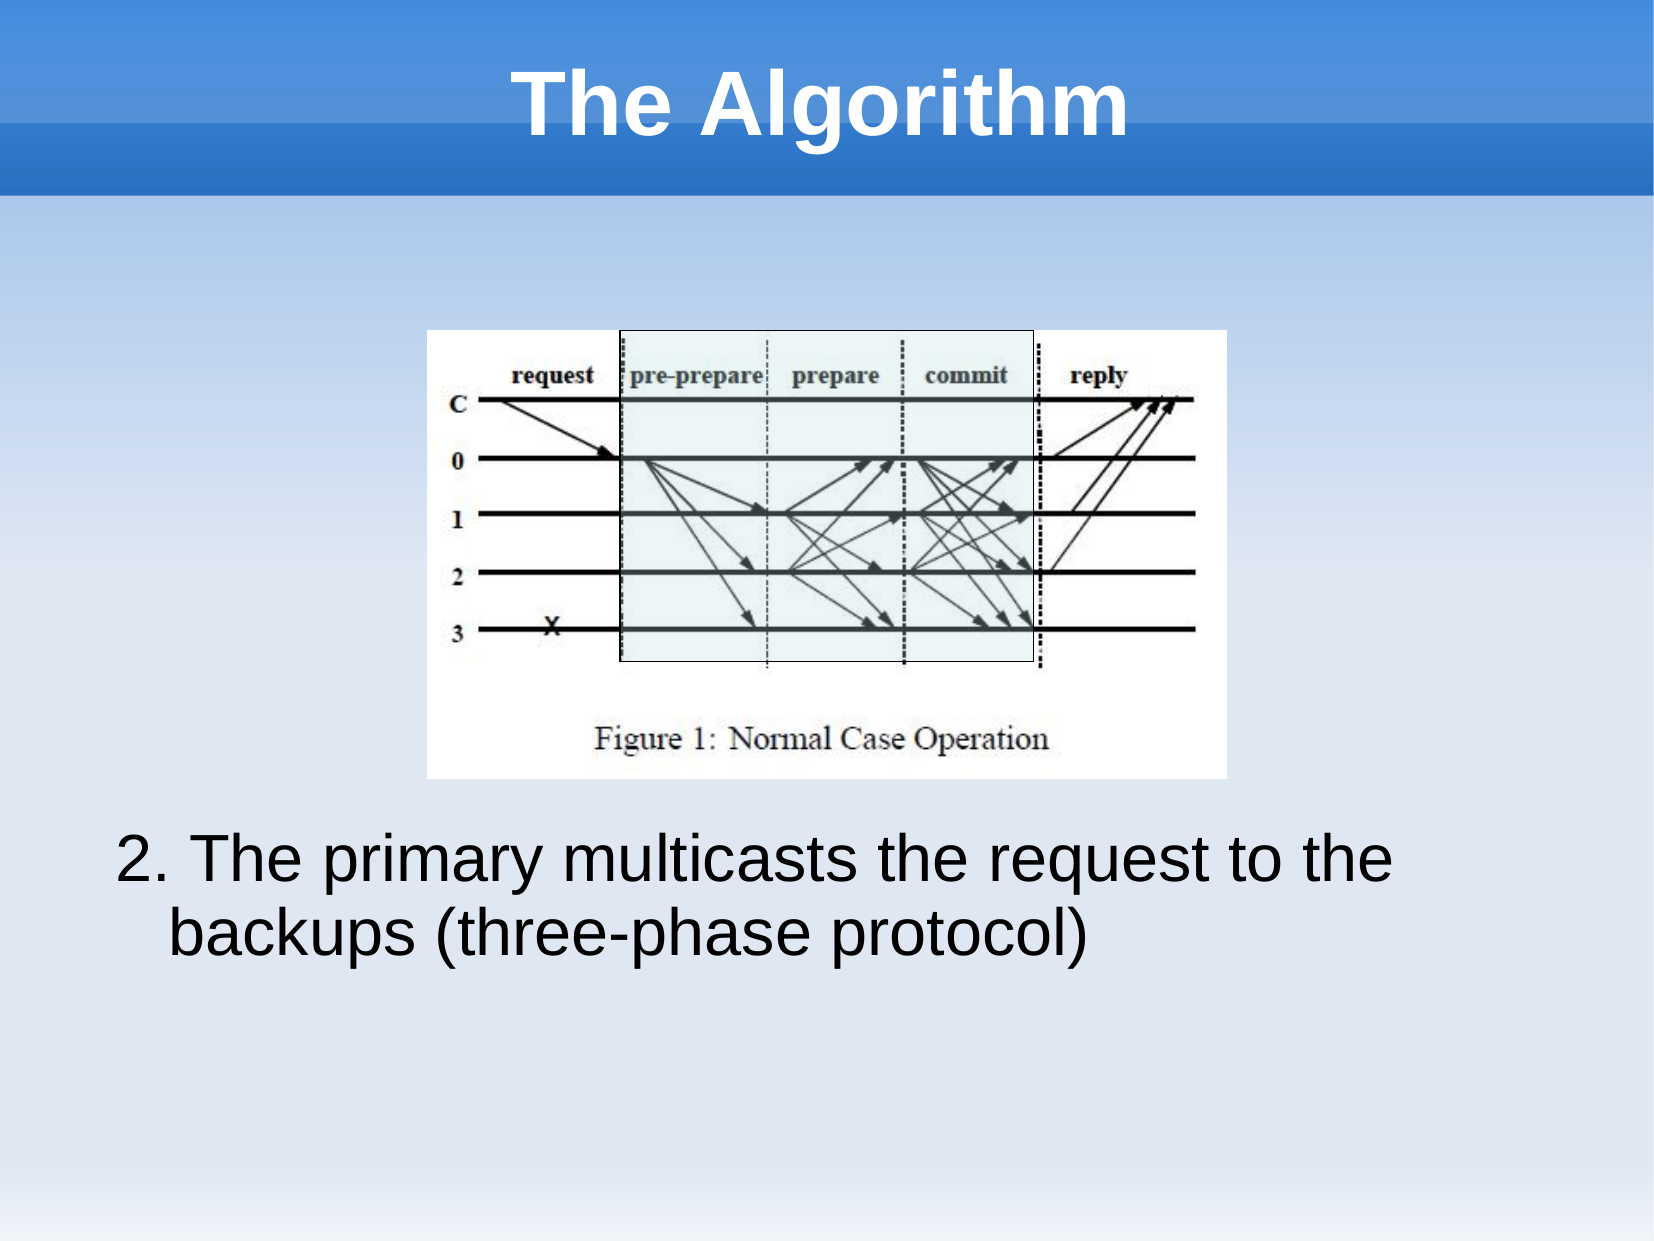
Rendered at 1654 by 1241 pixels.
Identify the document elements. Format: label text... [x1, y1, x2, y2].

title The Algorithm [76, 0, 1565, 207]
list 2. The primary multicasts the request to the backups (three-phase protocol) [82, 812, 1571, 1108]
picture [0, 0, 1654, 1241]
text_box [620, 330, 1034, 662]
